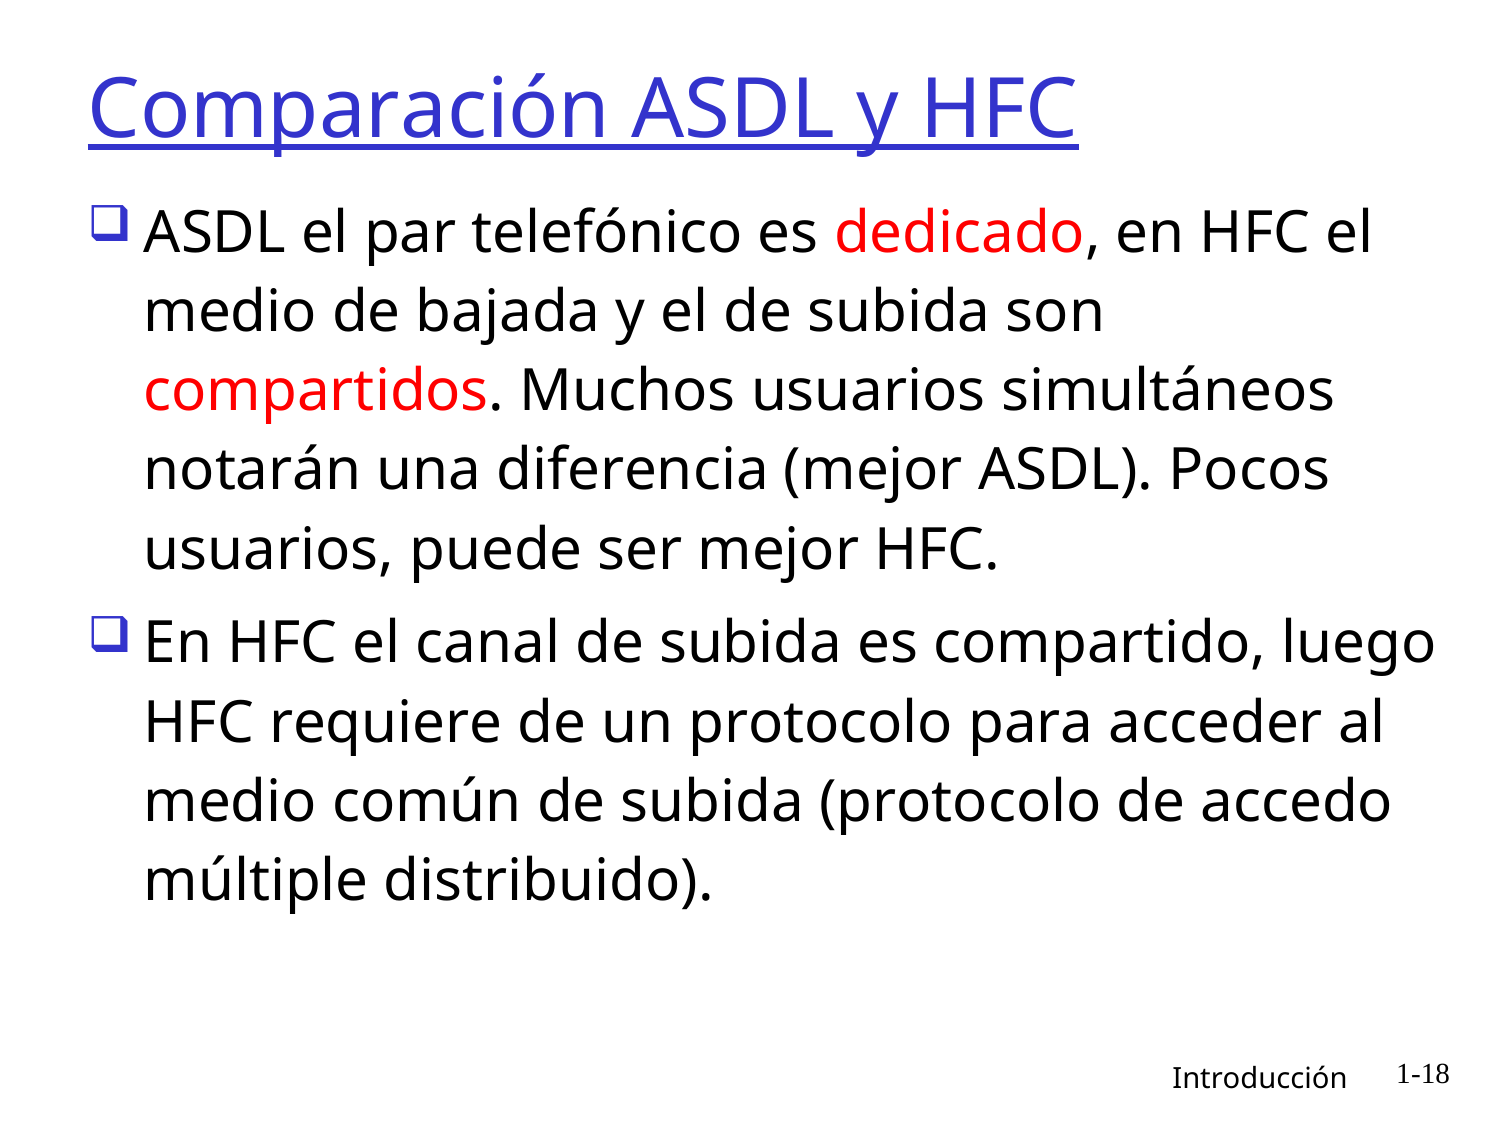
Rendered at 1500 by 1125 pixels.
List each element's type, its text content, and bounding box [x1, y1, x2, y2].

title Comparación ASDL y HFC [87, 23, 1463, 188]
list ASDL el par telefónico es dedicado, en HFC el medio de bajada y el de subida son compartidos. Muchos usuarios simultáneos notarán una diferencia (mejor ASDL). Pocos usuarios, puede ser mejor HFC. En HFC el canal de subida es compartido, luego HFC requiere de un protocolo para acceder al medio común de subida (protocolo de accedo múltiple distribuido). [87, 189, 1463, 1023]
